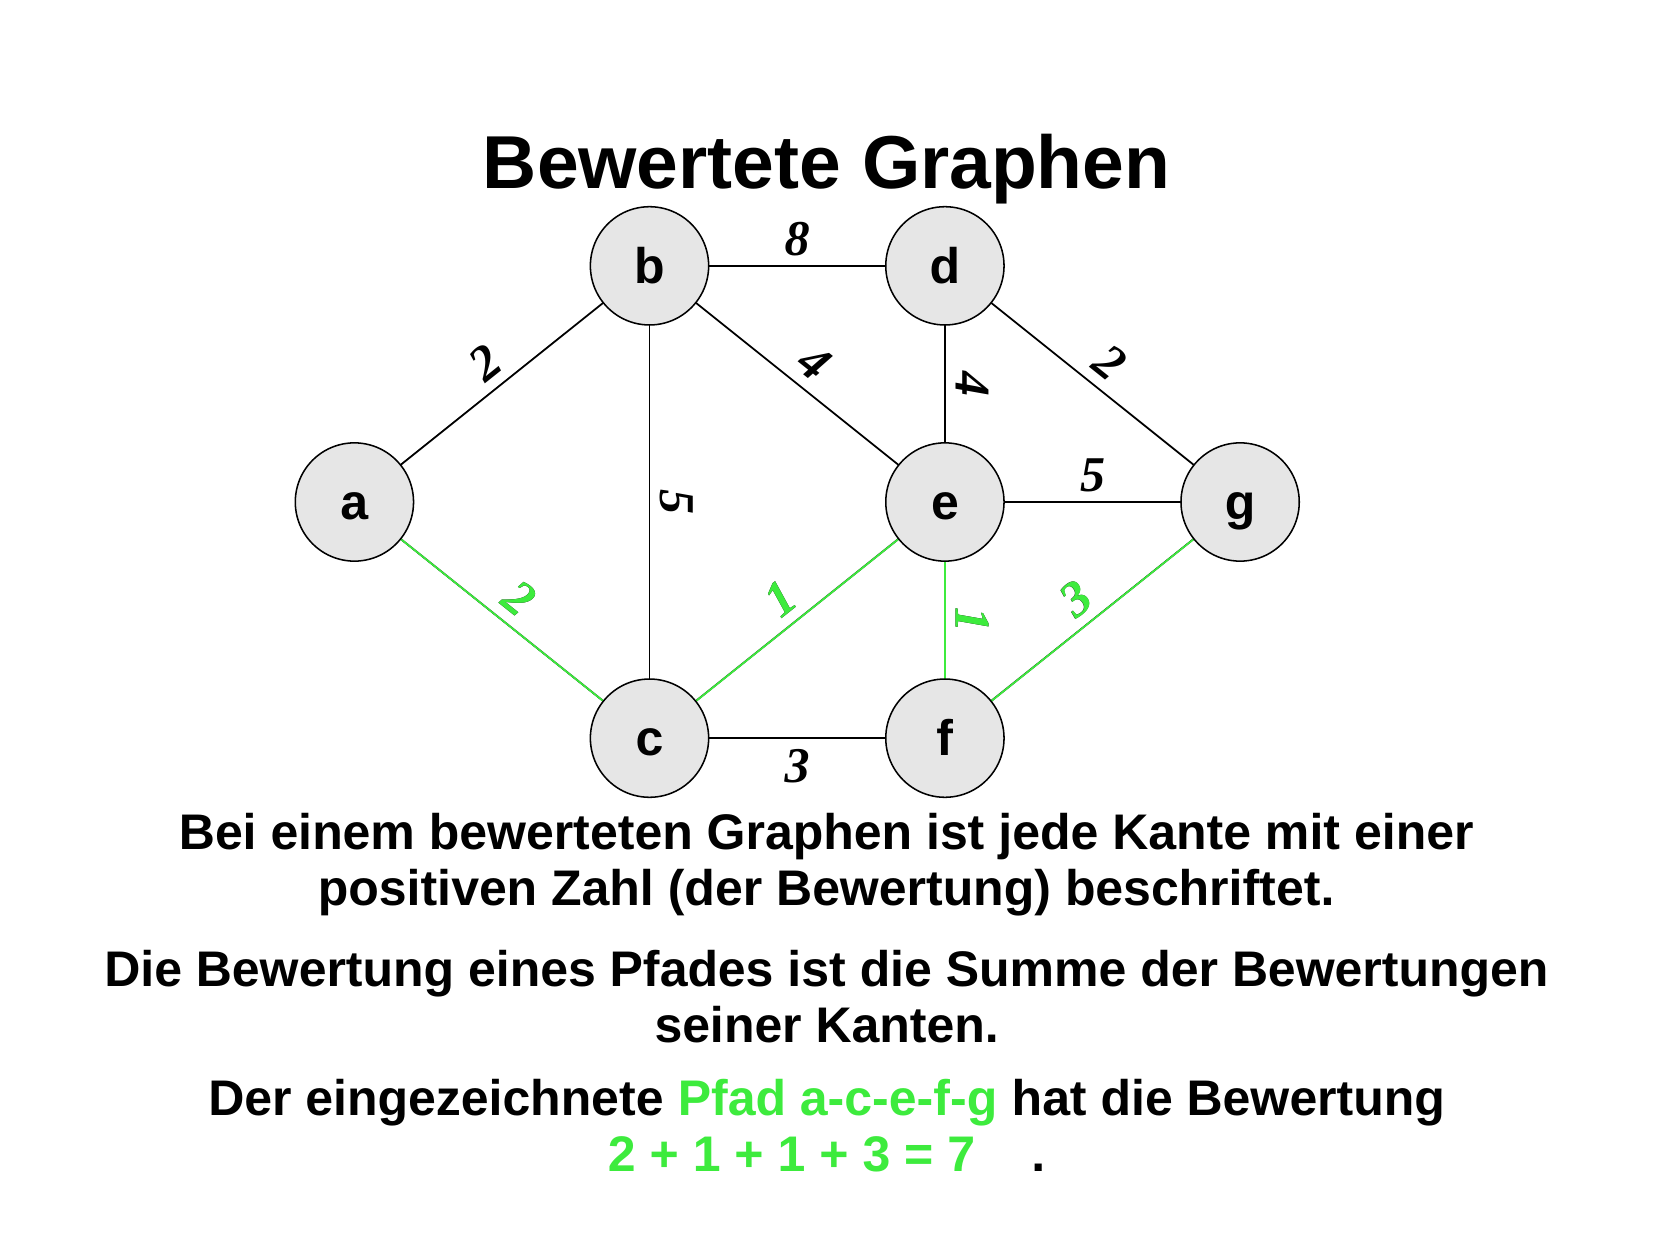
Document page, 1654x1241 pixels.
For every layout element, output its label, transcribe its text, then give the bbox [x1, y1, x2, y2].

text_box a [295, 442, 414, 562]
text_box g [1180, 442, 1300, 562]
text_box b [590, 206, 709, 325]
text_box c [590, 679, 709, 798]
text_box f [885, 679, 1005, 798]
text_box Die Bewertung eines Pfades ist die Summe der Bewertungen seiner Kanten. [59, 934, 1595, 1062]
text_box Bei einem bewerteten Graphen ist jede Kante mit einer positiven Zahl (der Bewertung) beschriftet. [59, 797, 1595, 927]
text_box e [885, 442, 1005, 562]
text_box Der eingezeichnete Pfad a-c-e-f-g hat die Bewertung 2 + 1 + 1 + 3 = 7 . [59, 1062, 1595, 1192]
title Bewertete Graphen [88, 88, 1565, 237]
text_box d [885, 206, 1005, 325]
